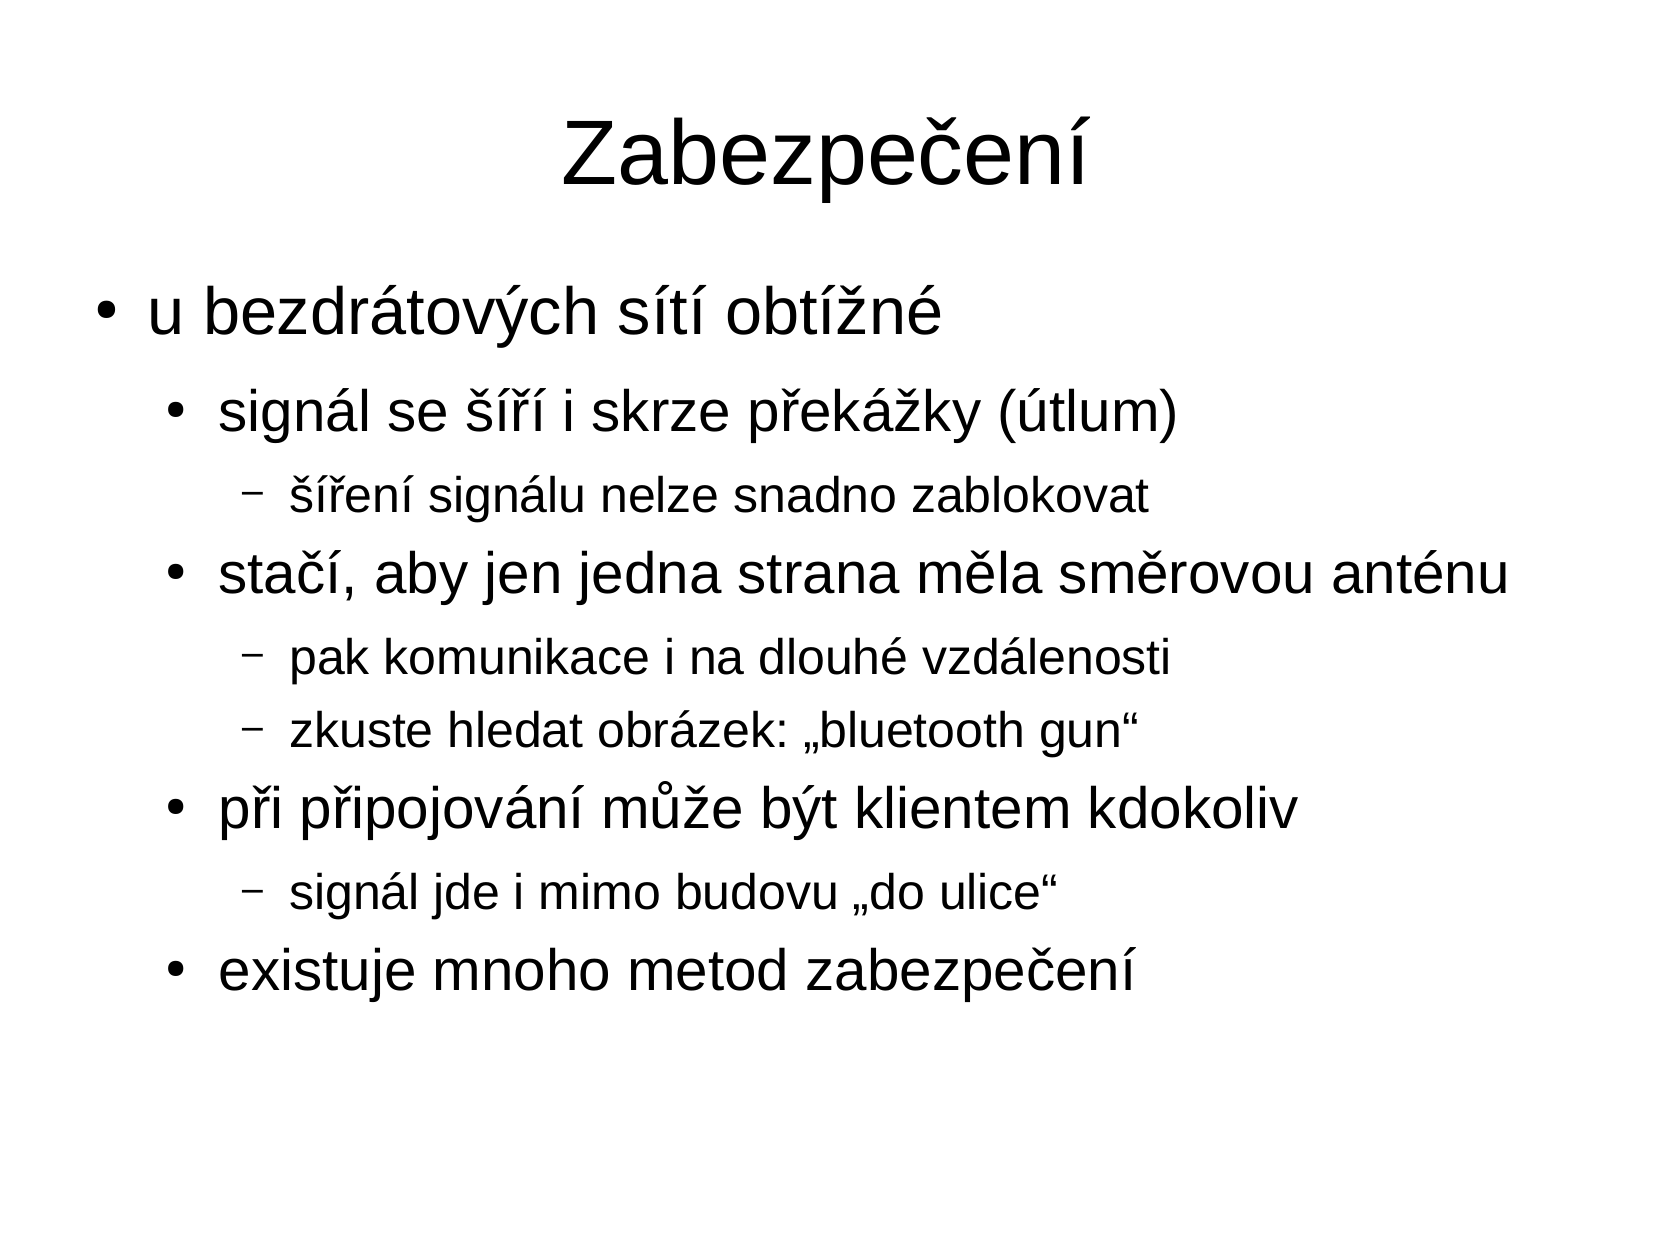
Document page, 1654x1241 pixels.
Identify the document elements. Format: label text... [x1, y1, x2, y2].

list u bezdrátových sítí obtížné signál se šíří i skrze překážky (útlum) šíření signálu nelze snadno zablokovat stačí, aby jen jedna strana měla směrovou anténu pak komunikace i na dlouhé vzdálenosti zkuste hledat obrázek: „bluetooth gun“ při připojování může být klientem kdokoliv signál jde i mimo budovu „do ulice“ existuje mnoho metod zabezpečení [76, 274, 1565, 1093]
title Zabezpečení [82, 49, 1571, 257]
